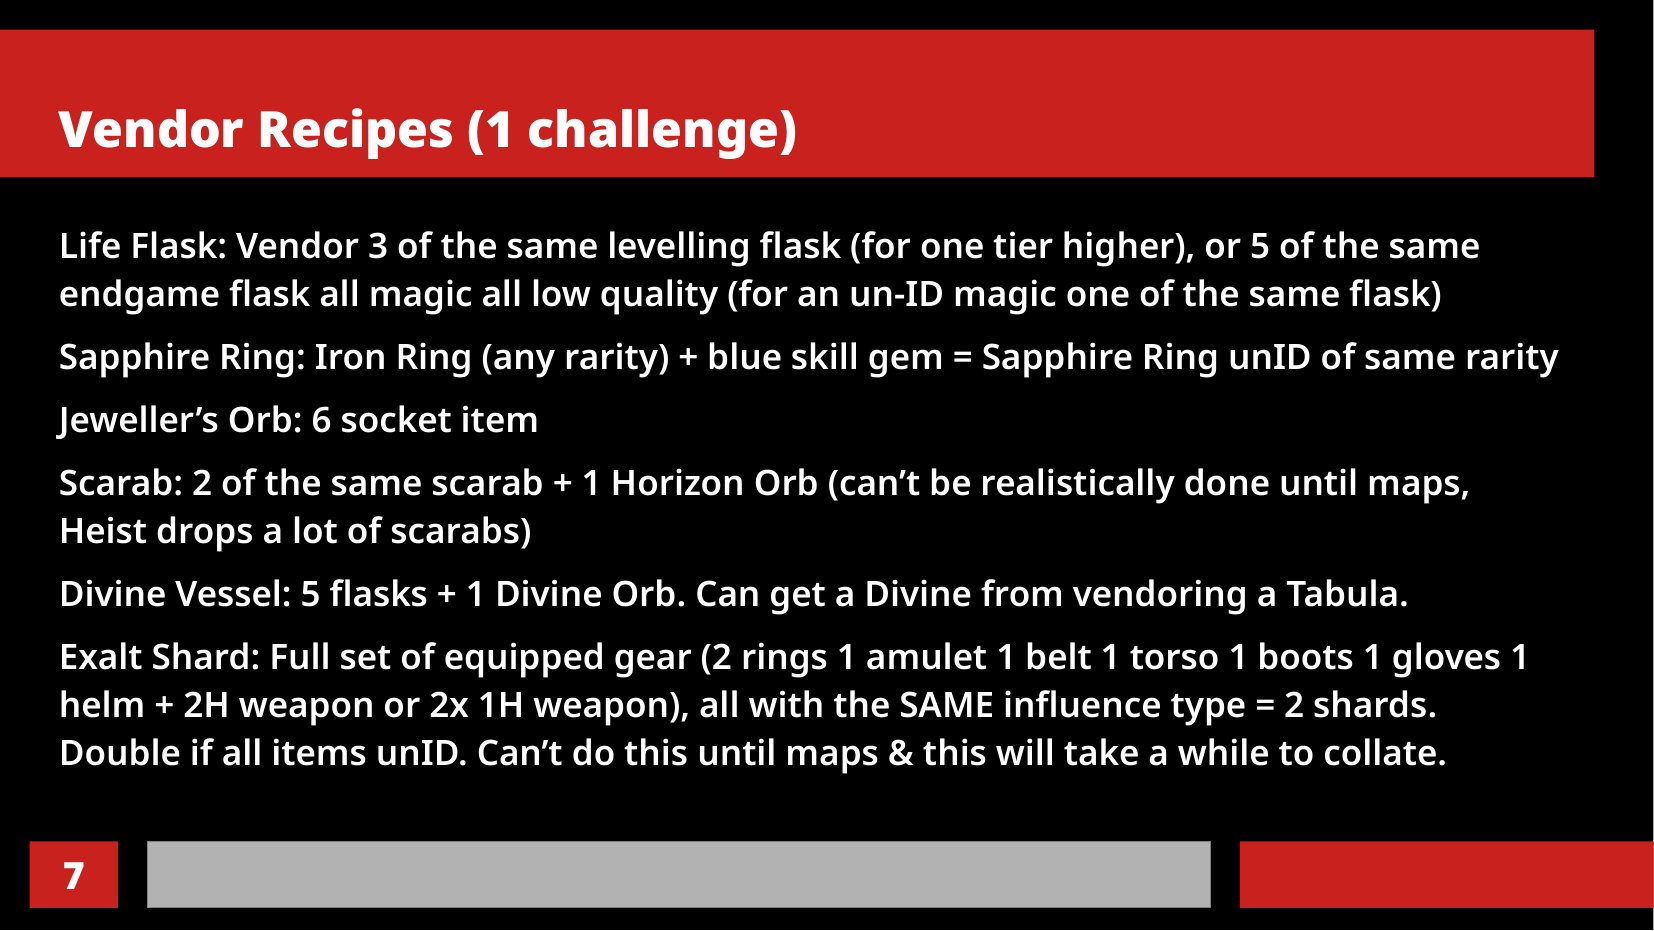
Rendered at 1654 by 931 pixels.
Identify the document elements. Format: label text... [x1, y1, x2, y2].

list Life Flask: Vendor 3 of the same levelling flask (for one tier higher), or 5 of the same endgame flask all magic all low quality (for an un-ID magic one of the same flask) Sapphire Ring: Iron Ring (any rarity) + blue skill gem = Sapphire Ring unID of same rarity Jeweller’s Orb: 6 socket item Scarab: 2 of the same scarab + 1 Horizon Orb (can’t be realistically done until maps, Heist drops a lot of scarabs) Divine Vessel: 5 flasks + 1 Divine Orb. Can get a Divine from vendoring a Tabula. Exalt Shard: Full set of equipped gear (2 rings 1 amulet 1 belt 1 torso 1 boots 1 gloves 1 helm + 2H weapon or 2x 1H weapon), all with the SAME influence type = 2 shards. Double if all items unID. Can’t do this until maps & this will take a while to collate. [59, 221, 1565, 798]
title Vendor Recipes (1 challenge) [59, 44, 1595, 163]
